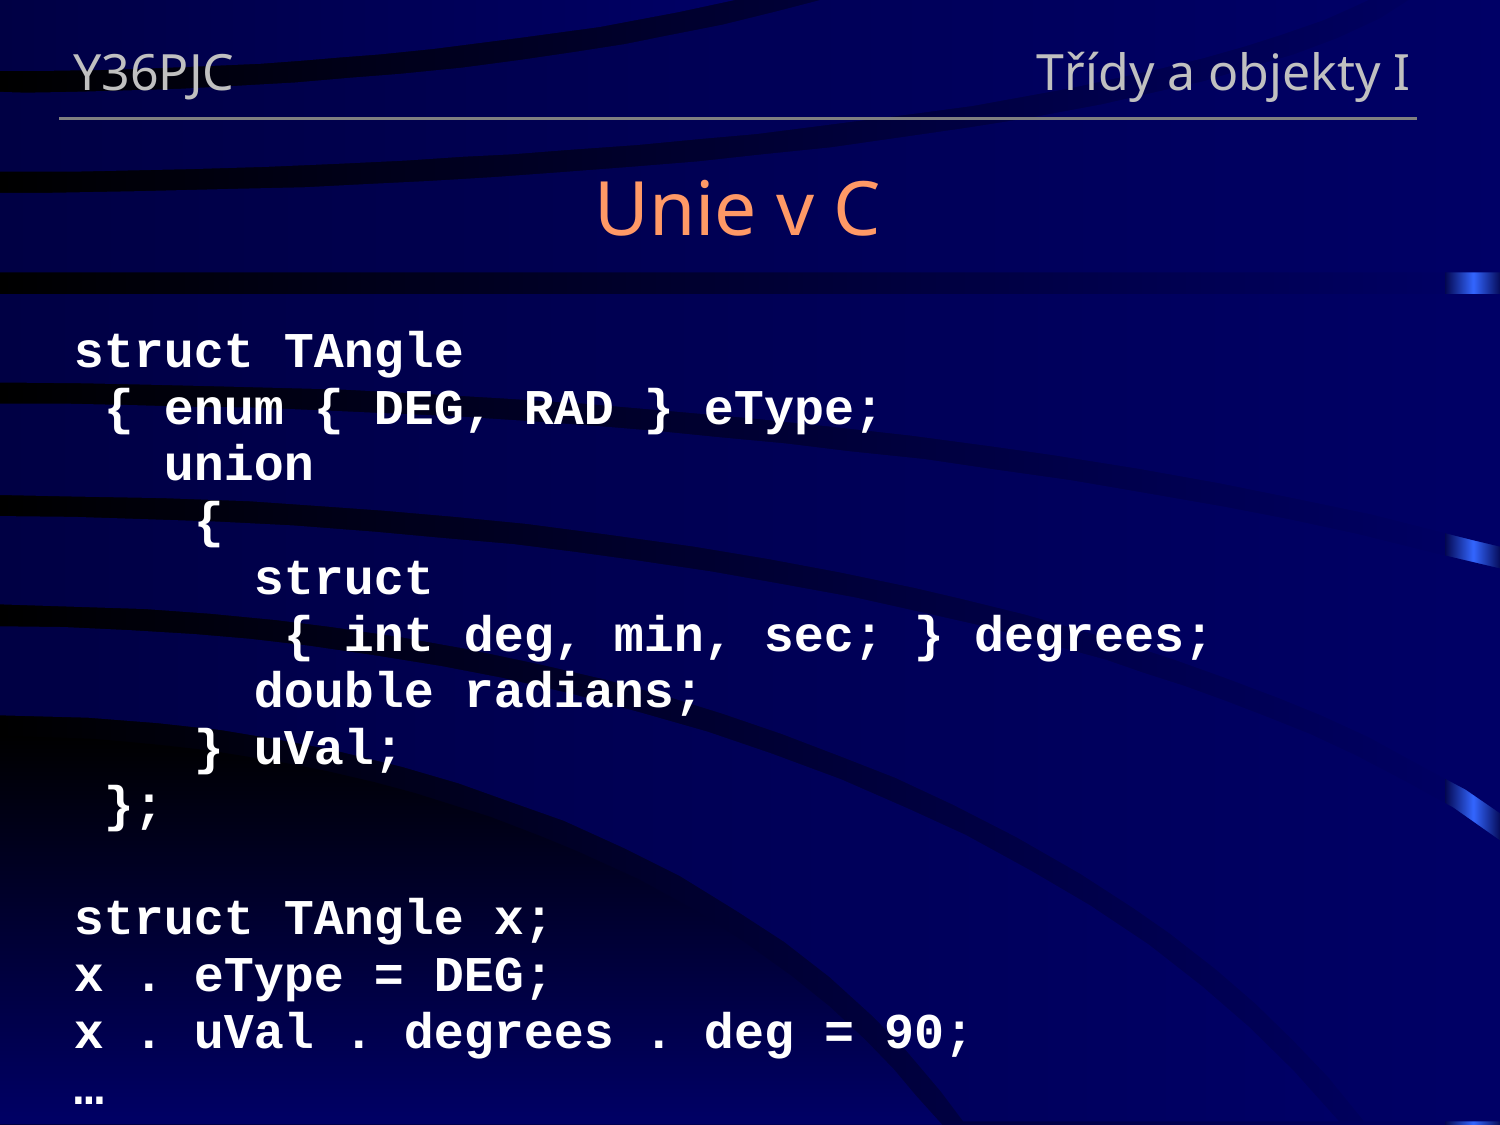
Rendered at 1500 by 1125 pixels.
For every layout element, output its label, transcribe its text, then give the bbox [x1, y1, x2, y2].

text_box Třídy a objekty I [1021, 29, 1418, 105]
text_box Y36PJC [59, 29, 251, 105]
text_box Unie v C struct TAngle { enum { DEG, RAD } eType; union { struct { int deg, min, sec; } degrees; double radians; } uVal; }; struct TAngle x; x . eType = DEG; x . uVal . degrees . deg = 90; … [59, 147, 1418, 1108]
